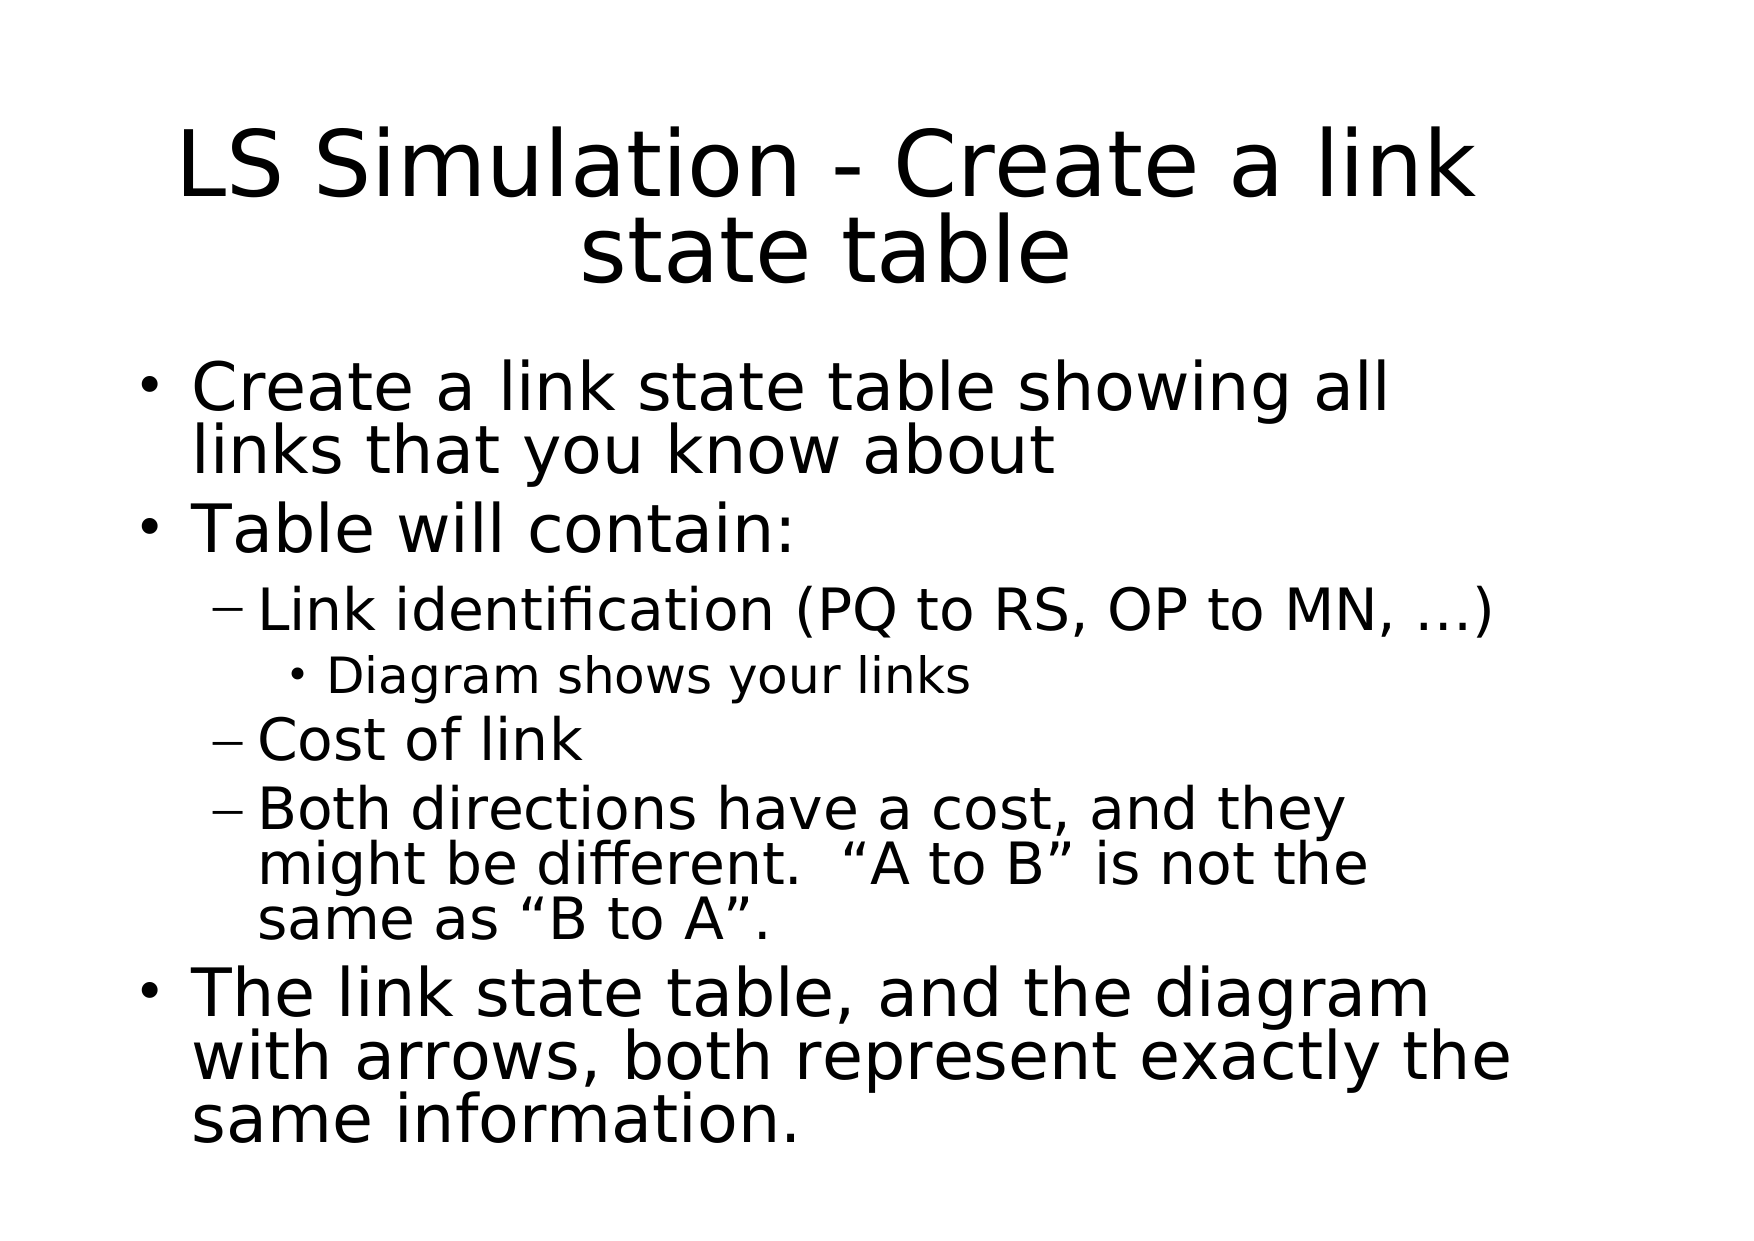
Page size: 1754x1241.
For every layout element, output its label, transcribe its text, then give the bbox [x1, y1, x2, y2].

list Create a link state table showing all links that you know about Table will contain: Link identification (PQ to RS, OP to MN, …)‏ Diagram shows your links Cost of link Both directions have a cost, and they might be different. “A to B” is not the same as “B to A”. The link state table, and the diagram with arrows, both represent exactly the same information. [123, 352, 1530, 1185]
title LS Simulation - Create a link state table [123, 90, 1530, 337]
